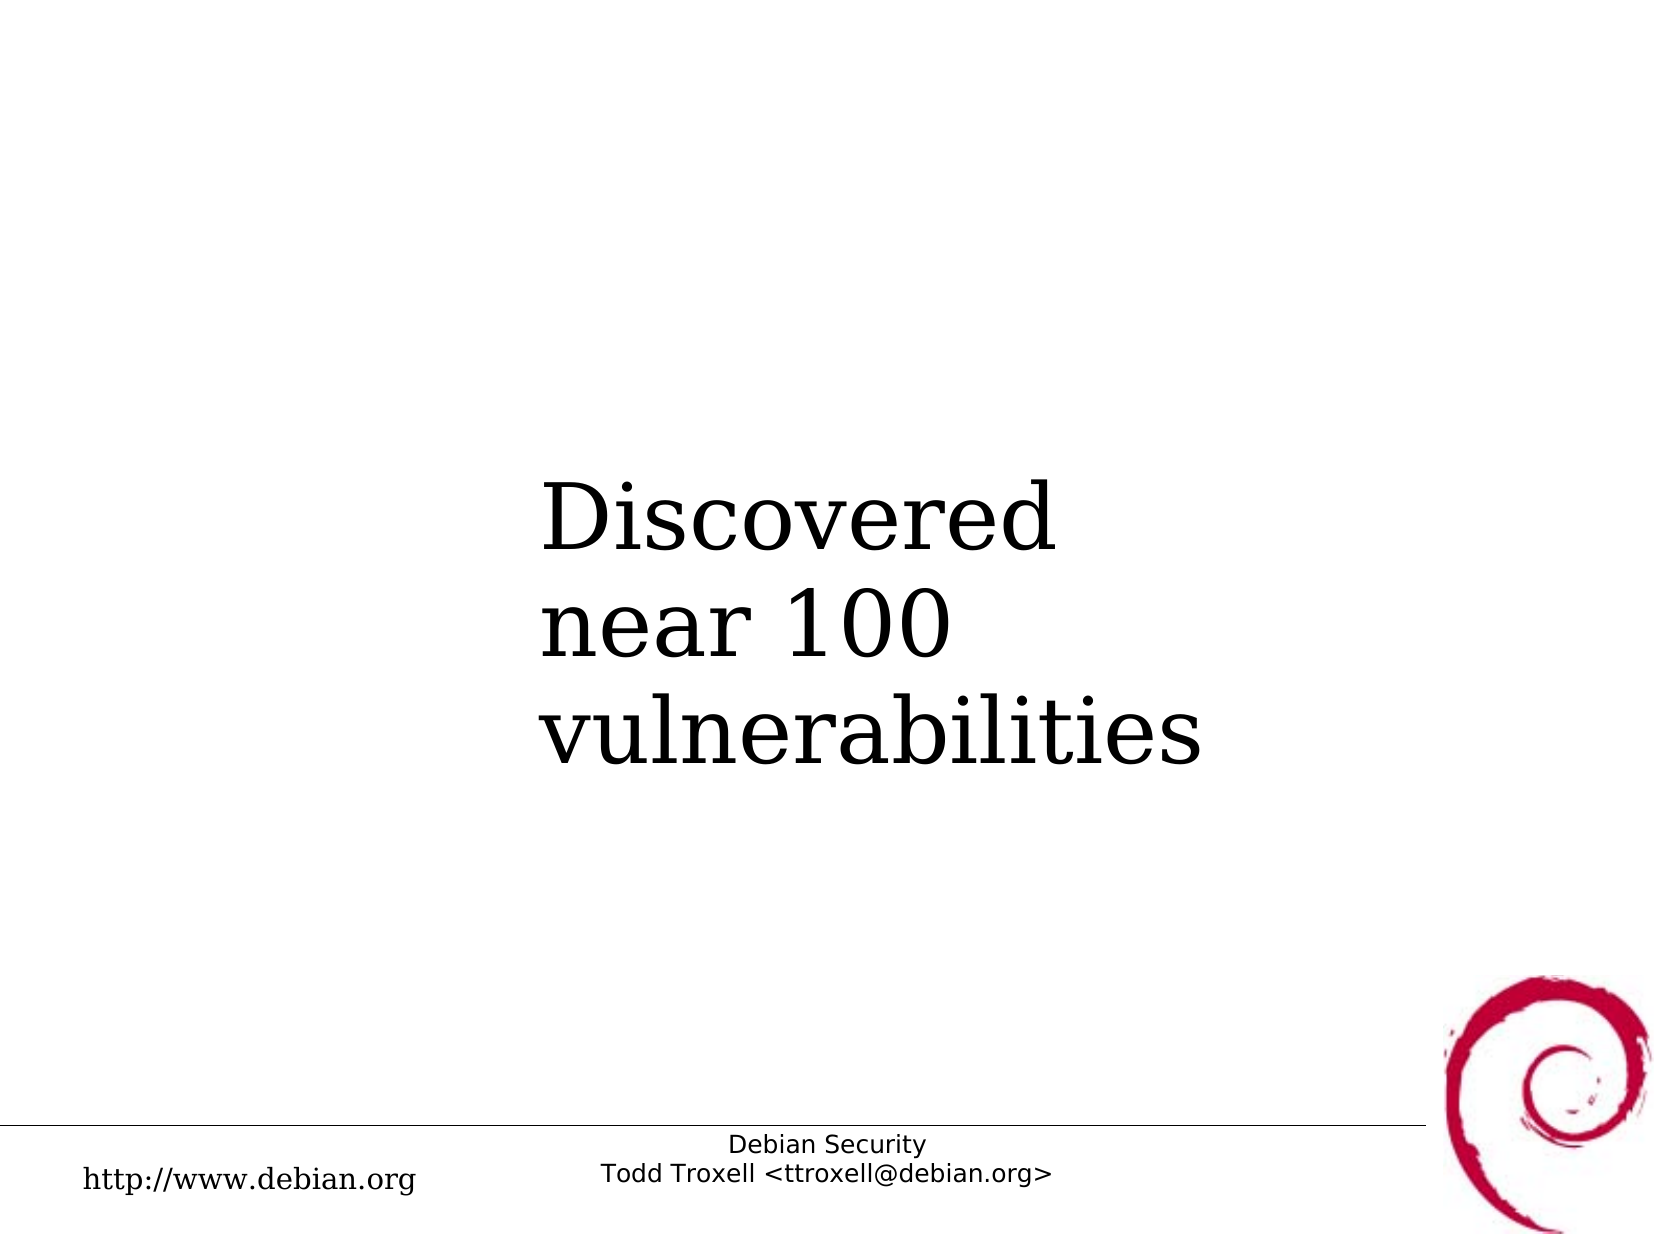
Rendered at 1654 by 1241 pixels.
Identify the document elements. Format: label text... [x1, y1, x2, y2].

text_box Discovered near 100 vulnerabilities [525, 457, 1238, 793]
picture [1443, 975, 1654, 1234]
